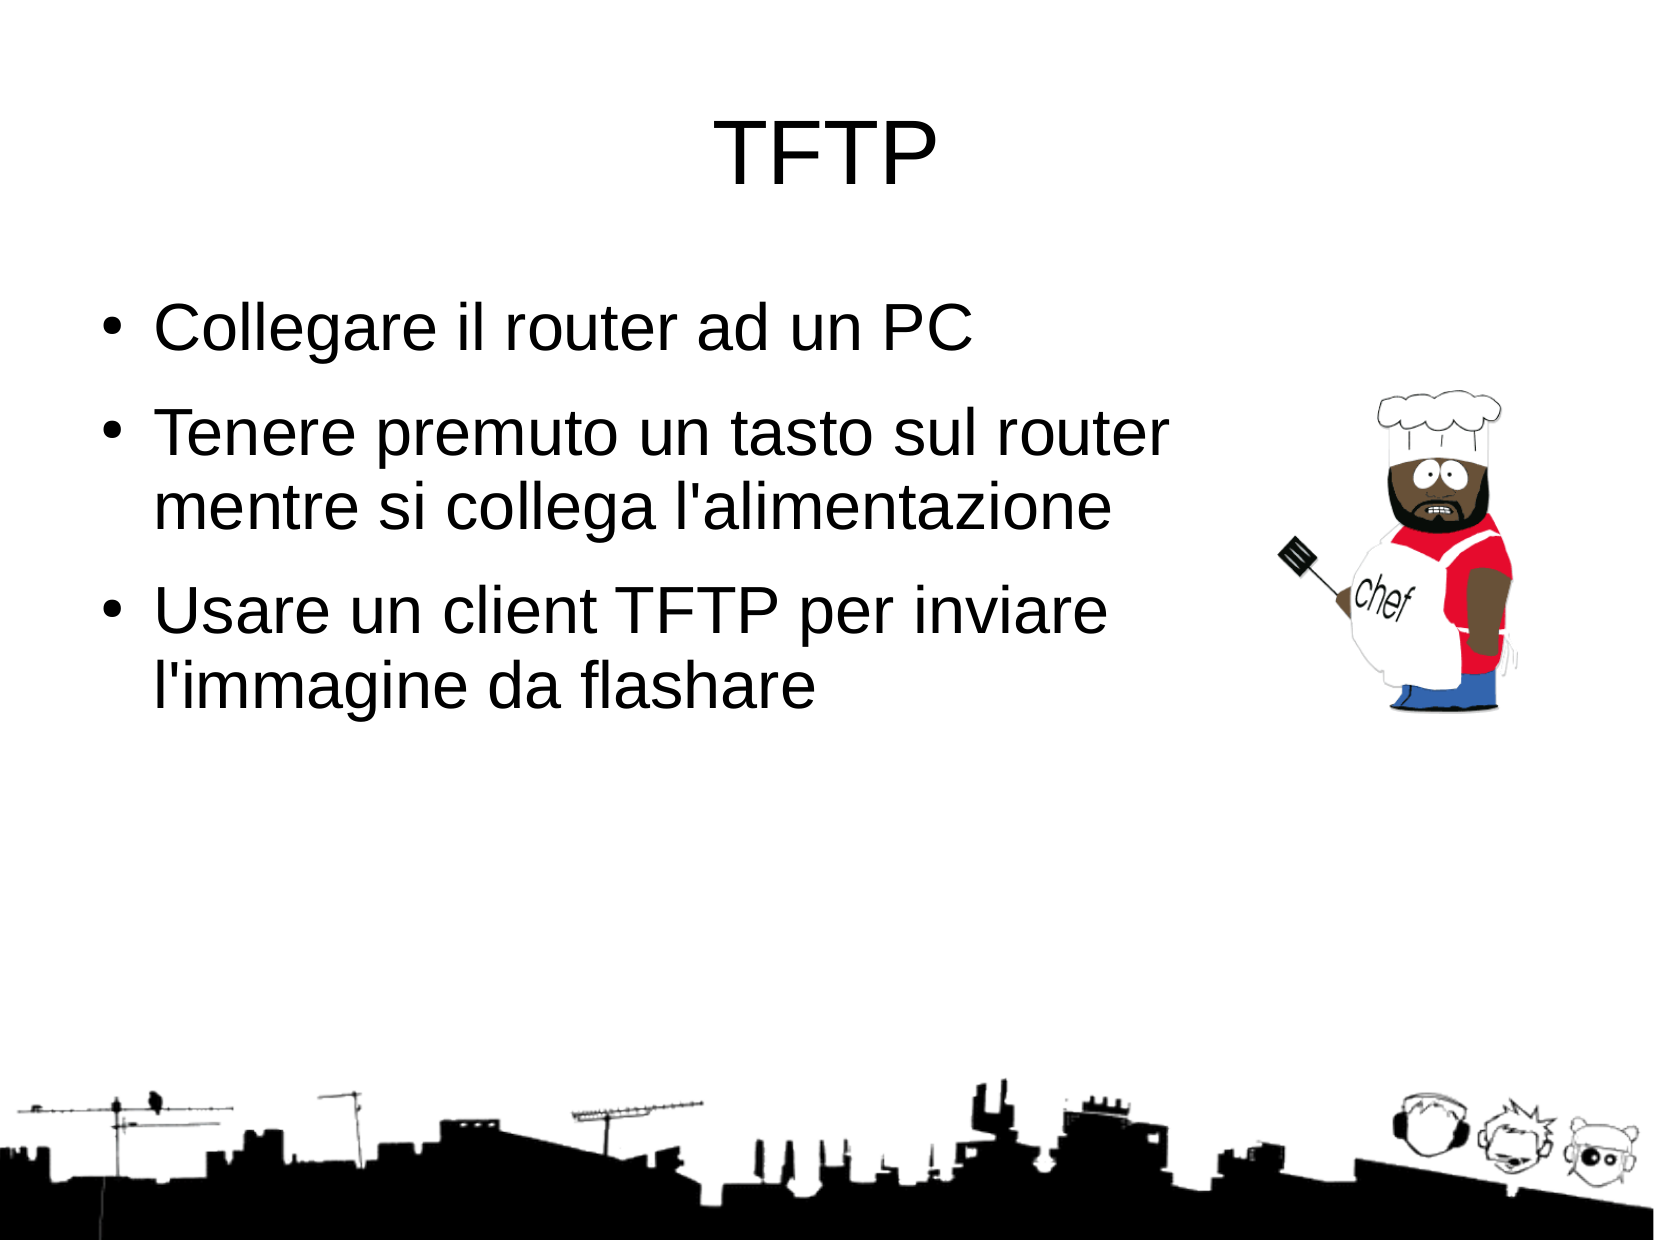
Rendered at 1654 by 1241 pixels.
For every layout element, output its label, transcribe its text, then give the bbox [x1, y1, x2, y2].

list Collegare il router ad un PC Tenere premuto un tasto sul router mentre si collega l'alimentazione Usare un client TFTP per inviare l'immagine da flashare [82, 290, 1238, 1094]
picture [0, 1077, 1654, 1240]
picture [1275, 388, 1538, 731]
title TFTP [82, 56, 1571, 250]
